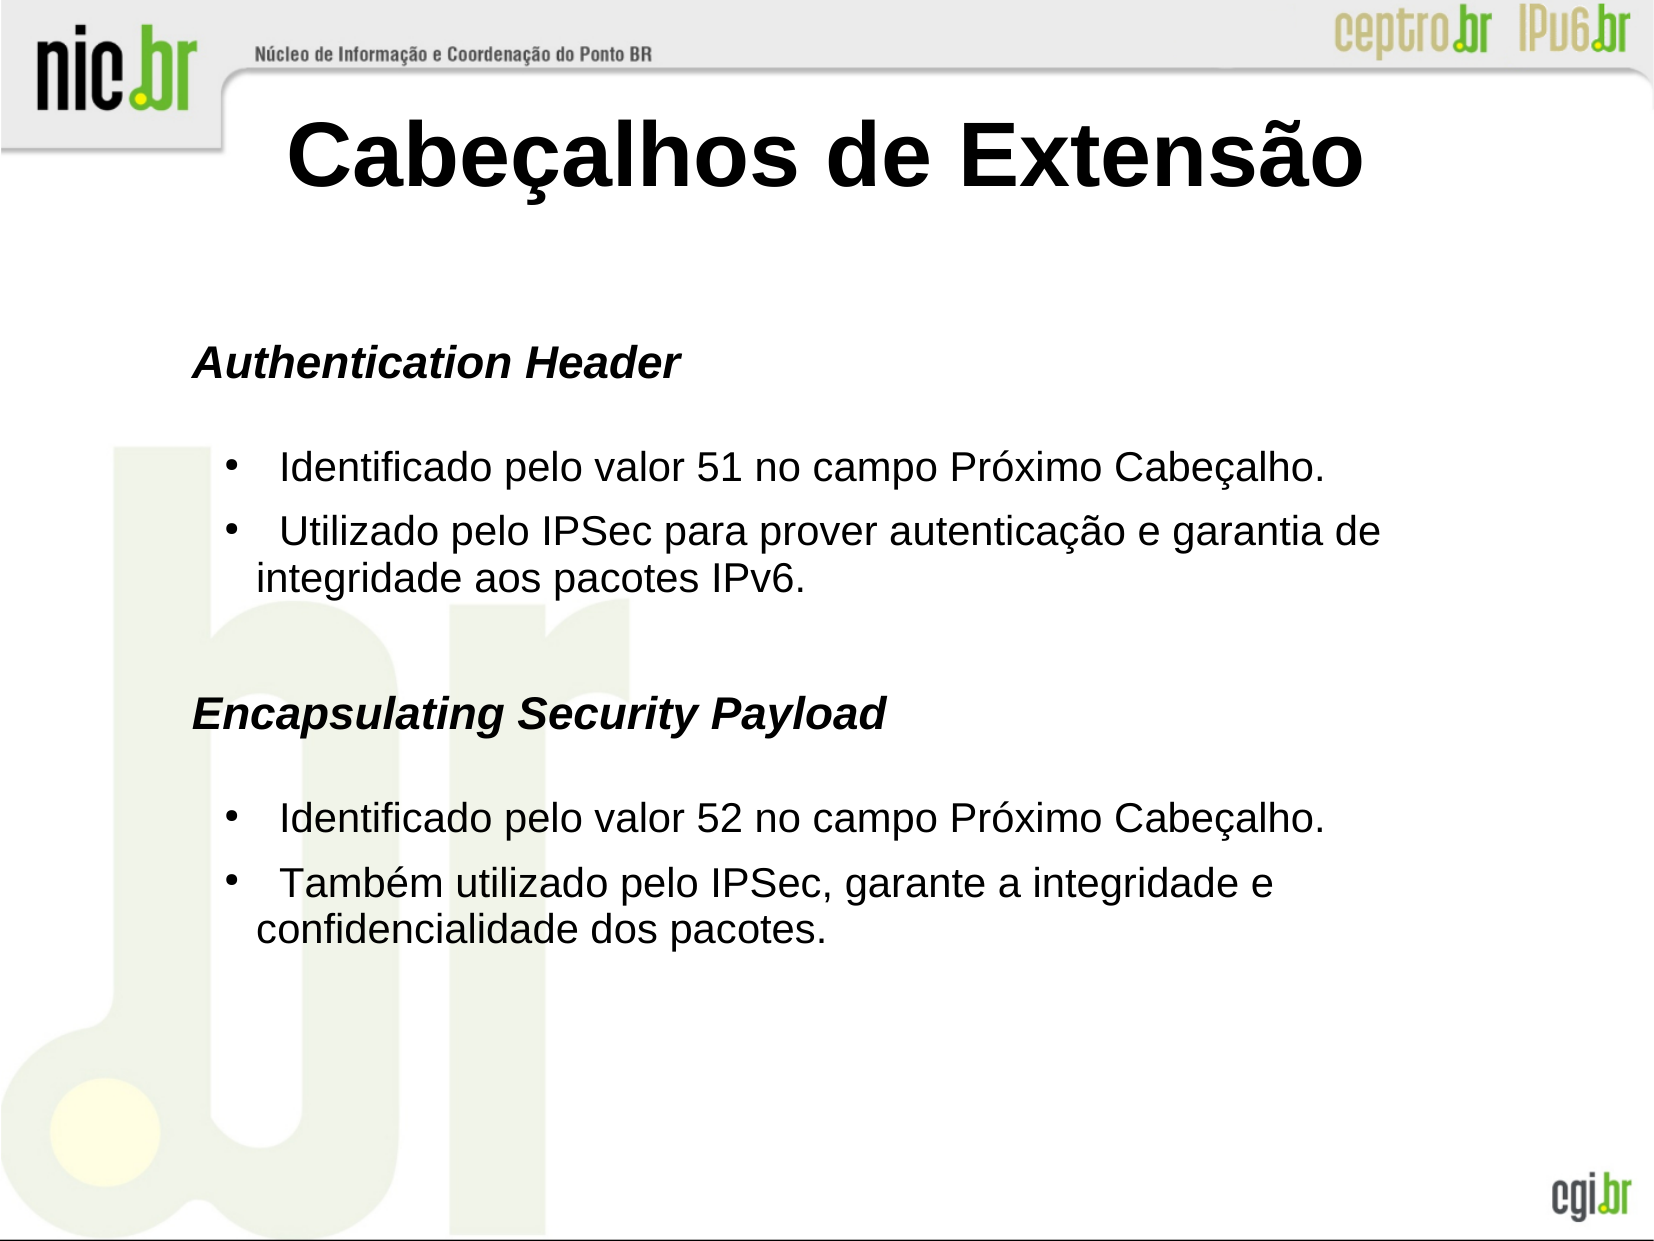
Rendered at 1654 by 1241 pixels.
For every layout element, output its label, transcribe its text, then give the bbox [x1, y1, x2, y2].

picture [0, 0, 1654, 1241]
text_box Cabeçalhos de Extensão [88, 97, 1565, 215]
text_box Authentication Header Identificado pelo valor 51 no campo Próximo Cabeçalho. Utilizado pelo IPSec para prover autenticação e garantia de integridade aos pacotes IPv6. Encapsulating Security Payload Identificado pelo valor 52 no campo Próximo Cabeçalho. Também utilizado pelo IPSec, garante a integridade e confidencialidade dos pacotes. [177, 330, 1477, 384]
